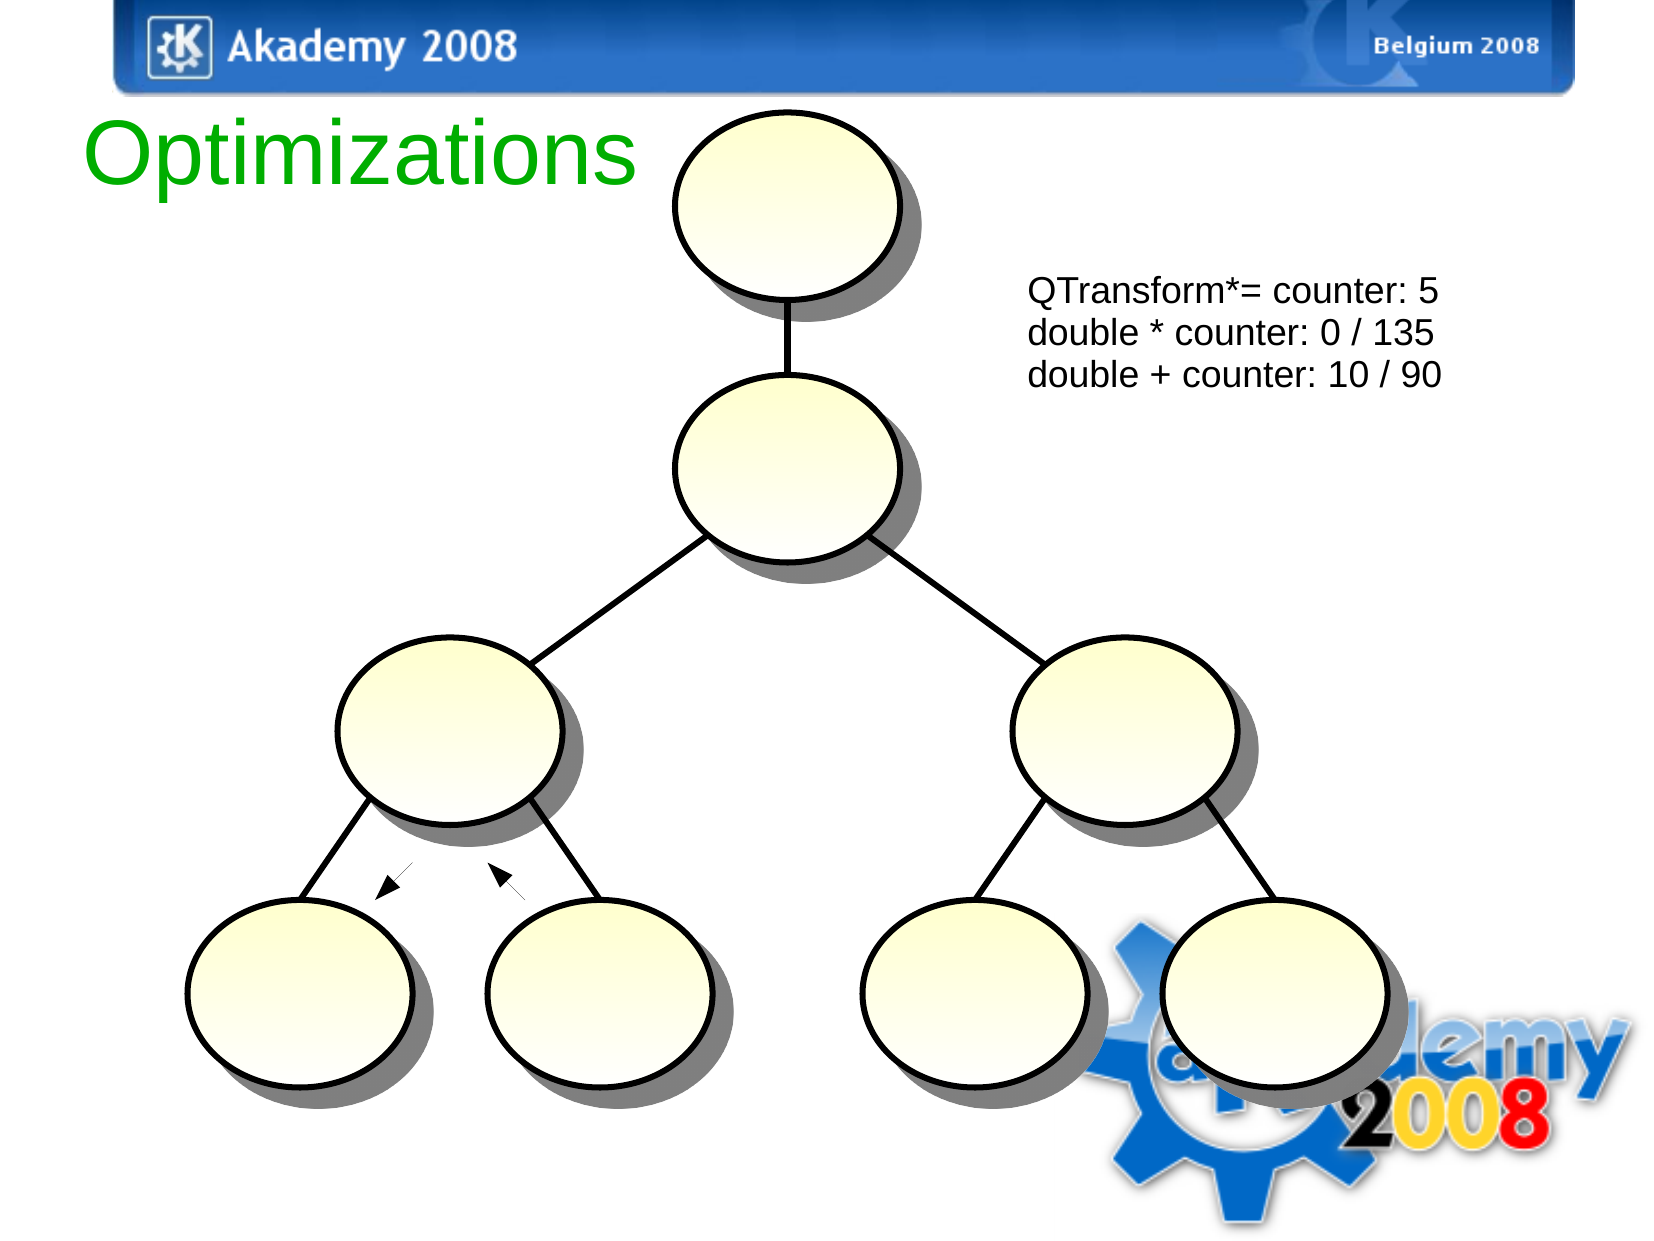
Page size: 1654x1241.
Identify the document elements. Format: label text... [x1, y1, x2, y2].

text_box [675, 374, 901, 563]
title Optimizations [82, 49, 1571, 257]
text_box [675, 112, 901, 300]
text_box QTransform*= counter: 5 double * counter: 0 / 135 double + counter: 10 / 90 [1012, 262, 1613, 404]
picture [112, 0, 1575, 98]
text_box [1012, 637, 1238, 826]
picture [1053, 913, 1654, 1241]
text_box [487, 899, 713, 1088]
text_box [337, 637, 563, 826]
text_box [187, 899, 413, 1088]
text_box [1162, 899, 1388, 1088]
text_box [862, 899, 1088, 1088]
